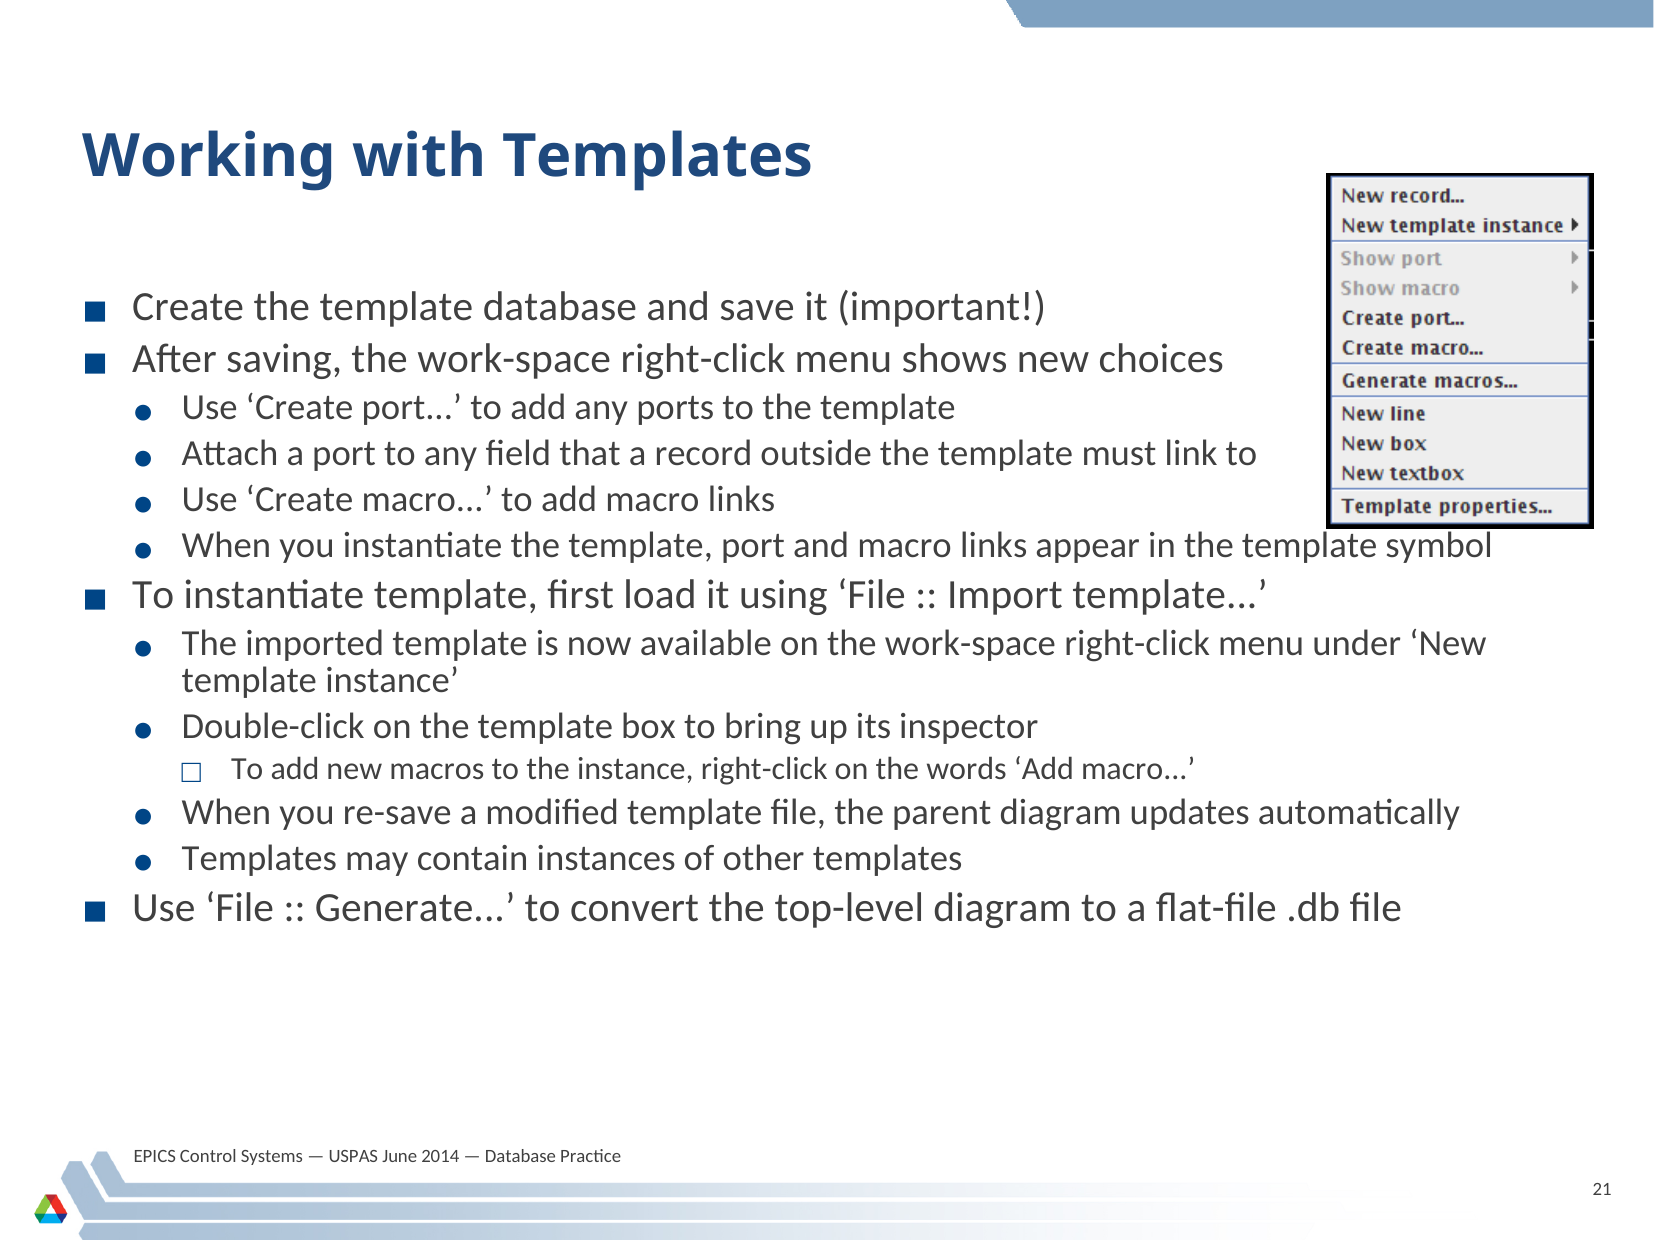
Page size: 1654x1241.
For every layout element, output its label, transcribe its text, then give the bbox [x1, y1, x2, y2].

picture [0, 0, 1654, 29]
picture [0, 1143, 1654, 1240]
picture [1326, 173, 1594, 529]
title Working with Templates [82, 49, 1571, 257]
list Create the template database and save it (important!) After saving, the work-space right-click menu shows new choices Use ‘Create port...’ to add any ports to the template Attach a port to any field that a record outside the template must link to Use ‘Create macro...’ to add macro links When you instantiate the template, port and macro links appear in the template symbol To instantiate template, first load it using ‘File :: Import template...’ The imported template is now available on the work-space right-click menu under ‘New template instance’ Double-click on the template box to bring up its inspector To add new macros to the instance, right-click on the words ‘Add macro...’ When you re-save a modified template file, the parent diagram updates automatically Templates may contain instances of other templates Use ‘File :: Generate...’ to convert the top-level diagram to a flat-file .db file [82, 289, 1571, 1108]
